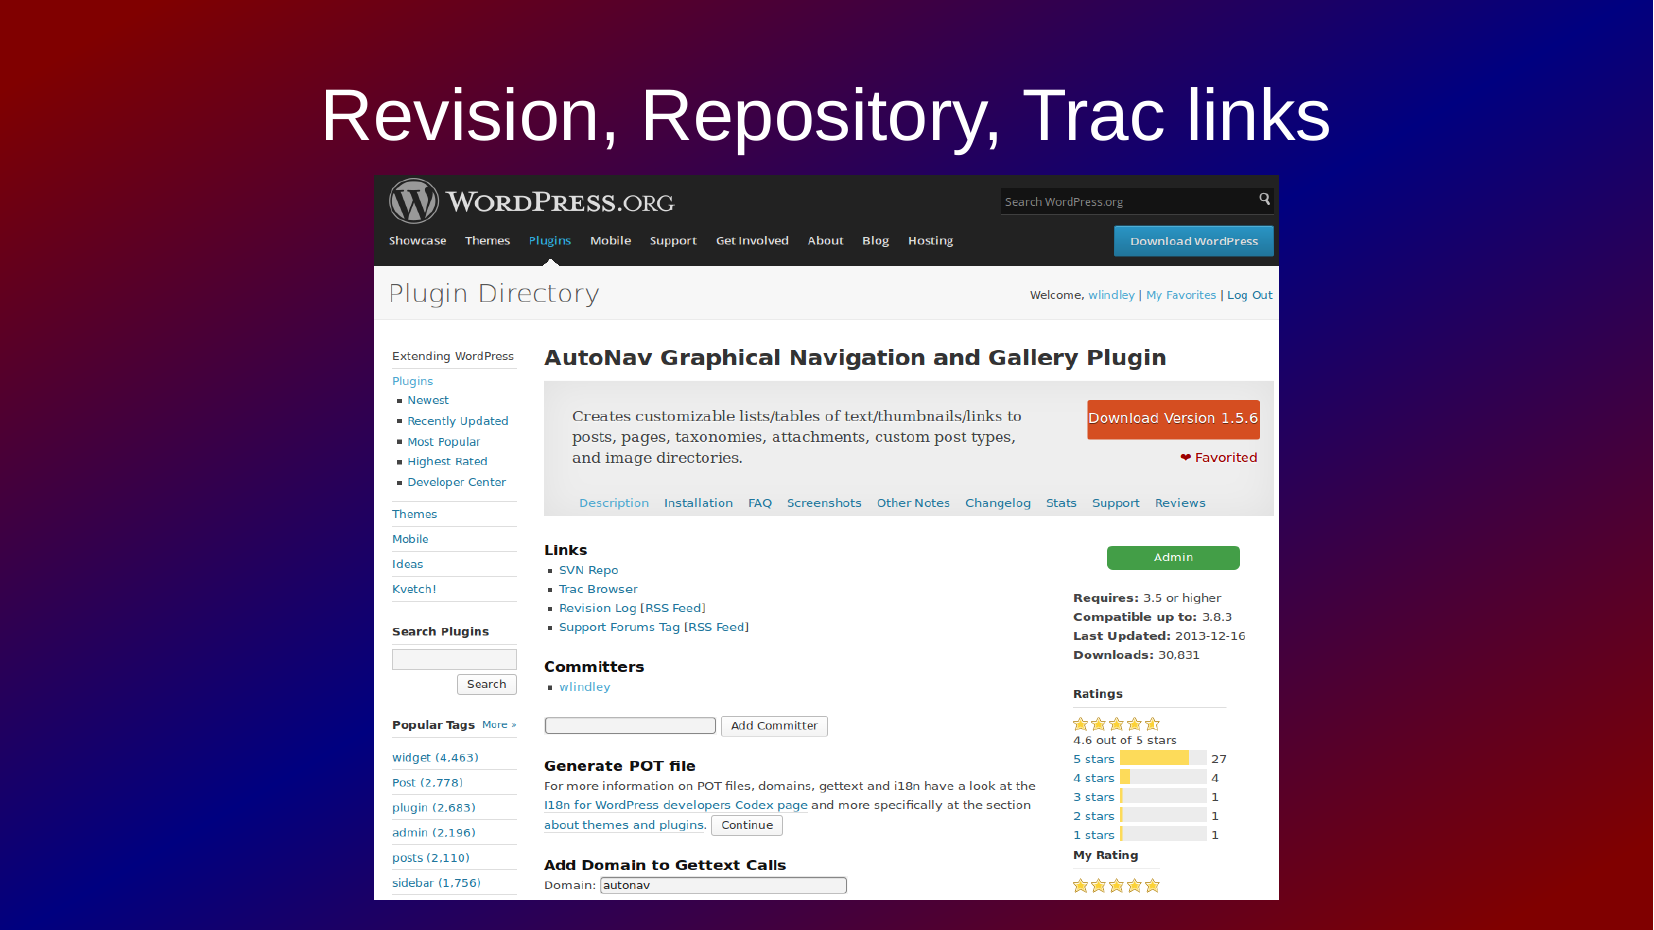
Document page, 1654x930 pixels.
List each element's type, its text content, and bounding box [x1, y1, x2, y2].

title Revision, Repository, Trac links [82, 37, 1571, 193]
picture [374, 175, 1279, 901]
